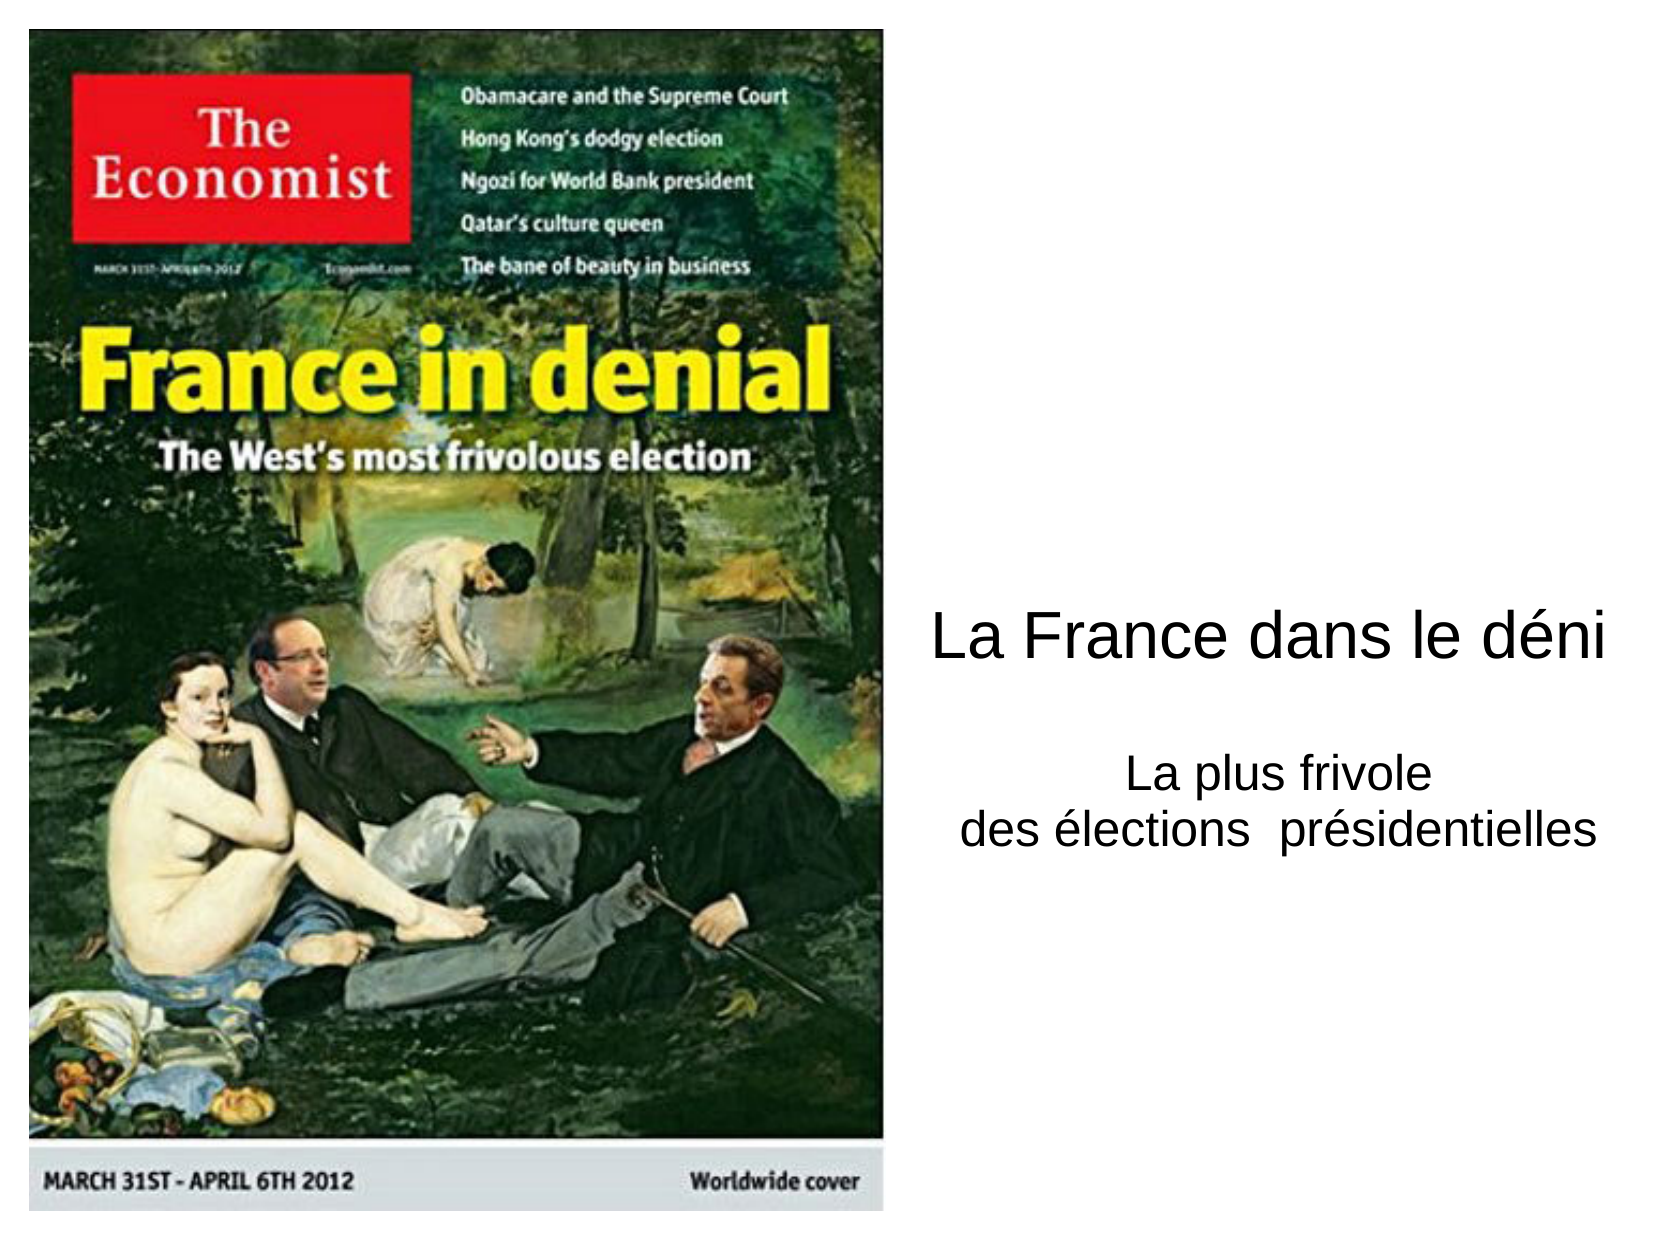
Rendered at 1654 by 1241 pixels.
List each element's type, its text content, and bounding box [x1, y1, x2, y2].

text_box La plus frivole des élections présidentielles [944, 738, 1635, 865]
picture [29, 29, 886, 1211]
text_box La France dans le déni [915, 590, 1623, 681]
